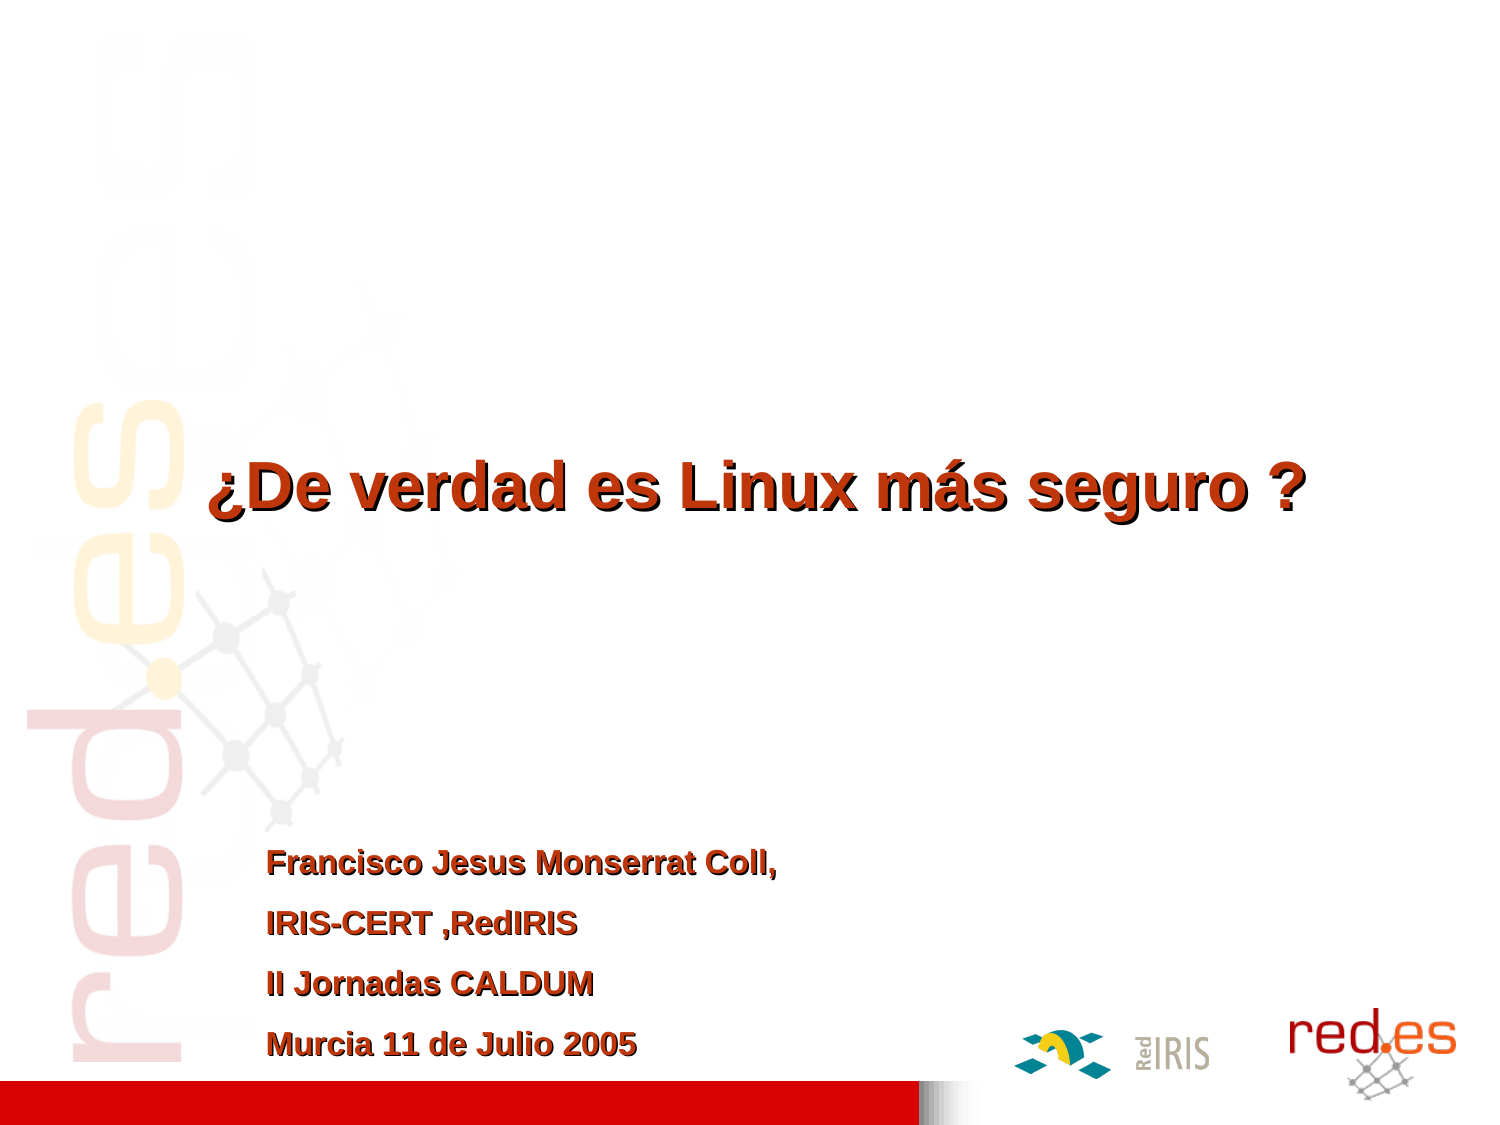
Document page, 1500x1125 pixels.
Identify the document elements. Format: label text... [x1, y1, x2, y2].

text_box Francisco Jesus Monserrat Coll, IRIS-CERT ,RedIRIS II Jornadas CALDUM Murcia 11 de Julio 2005 [250, 833, 897, 1068]
picture [27, 400, 345, 1062]
picture [1014, 1030, 1209, 1079]
picture [0, 1008, 1500, 1125]
text_box ¿De verdad es Linux más seguro ? [39, 435, 1475, 531]
